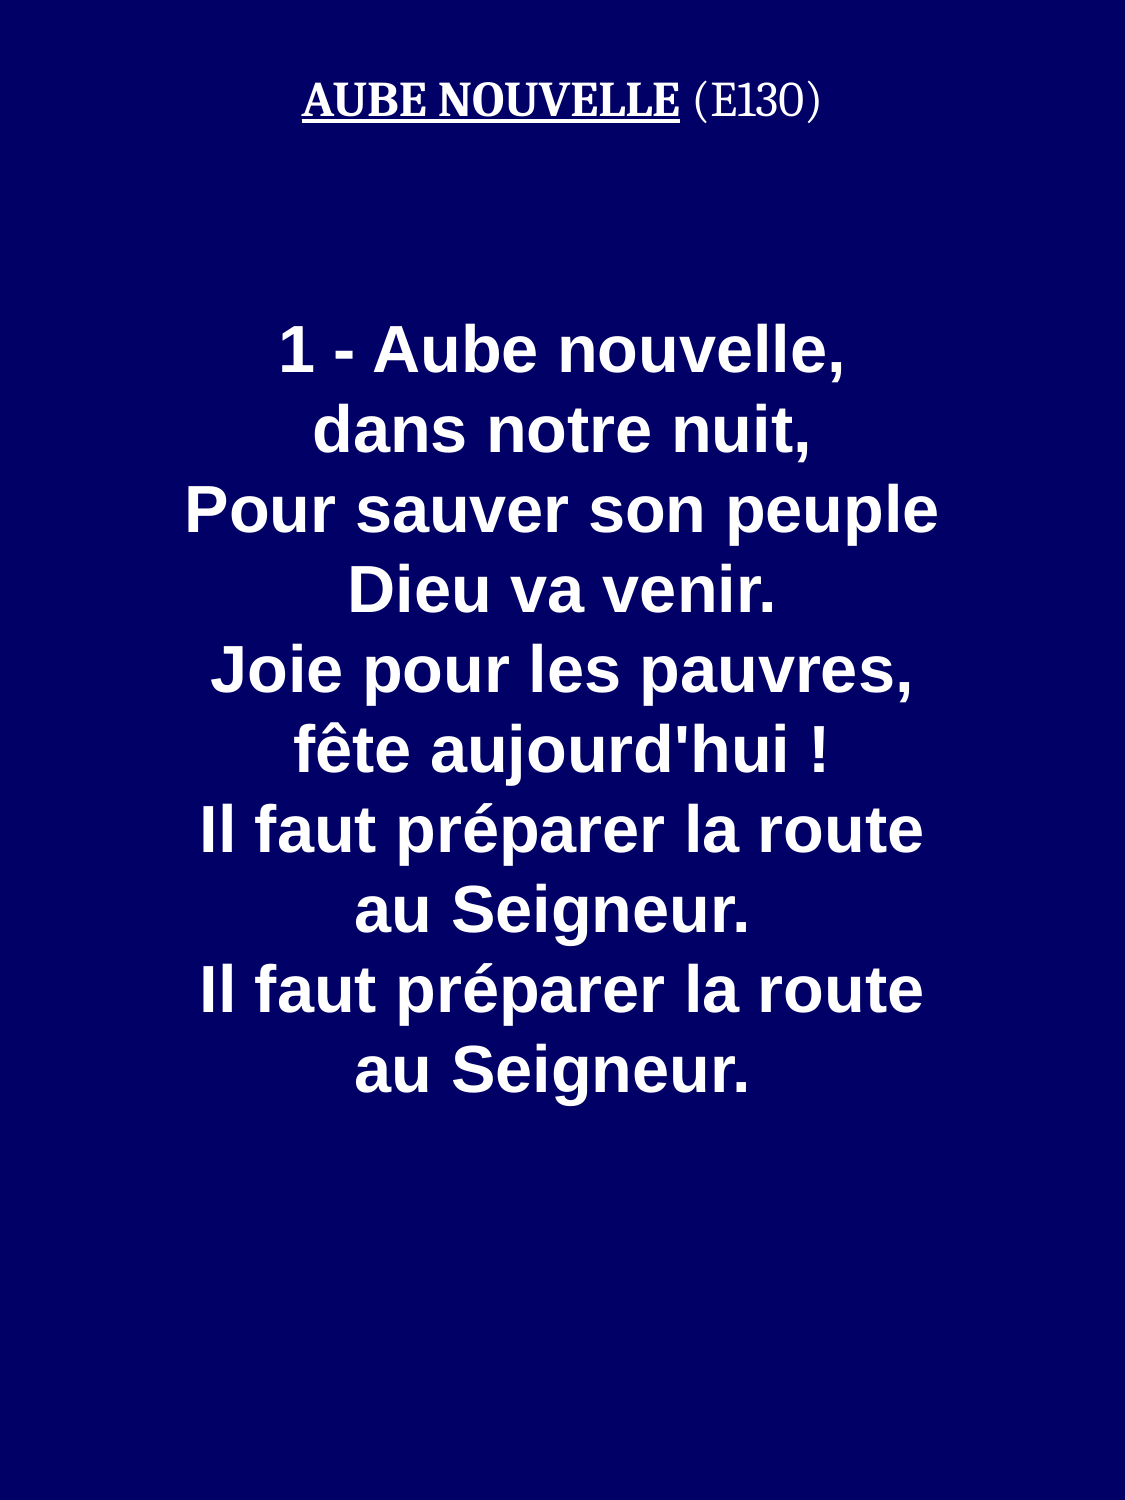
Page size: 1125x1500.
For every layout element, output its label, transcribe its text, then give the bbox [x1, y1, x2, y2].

text_box AUBE NOUVELLE (E130) 1 - Aube nouvelle, dans notre nuit, Pour sauver son peuple Dieu va venir. Joie pour les pauvres, fête aujourd'hui ! Il faut préparer la route au Seigneur. Il faut préparer la route au Seigneur. [0, 58, 1125, 1154]
